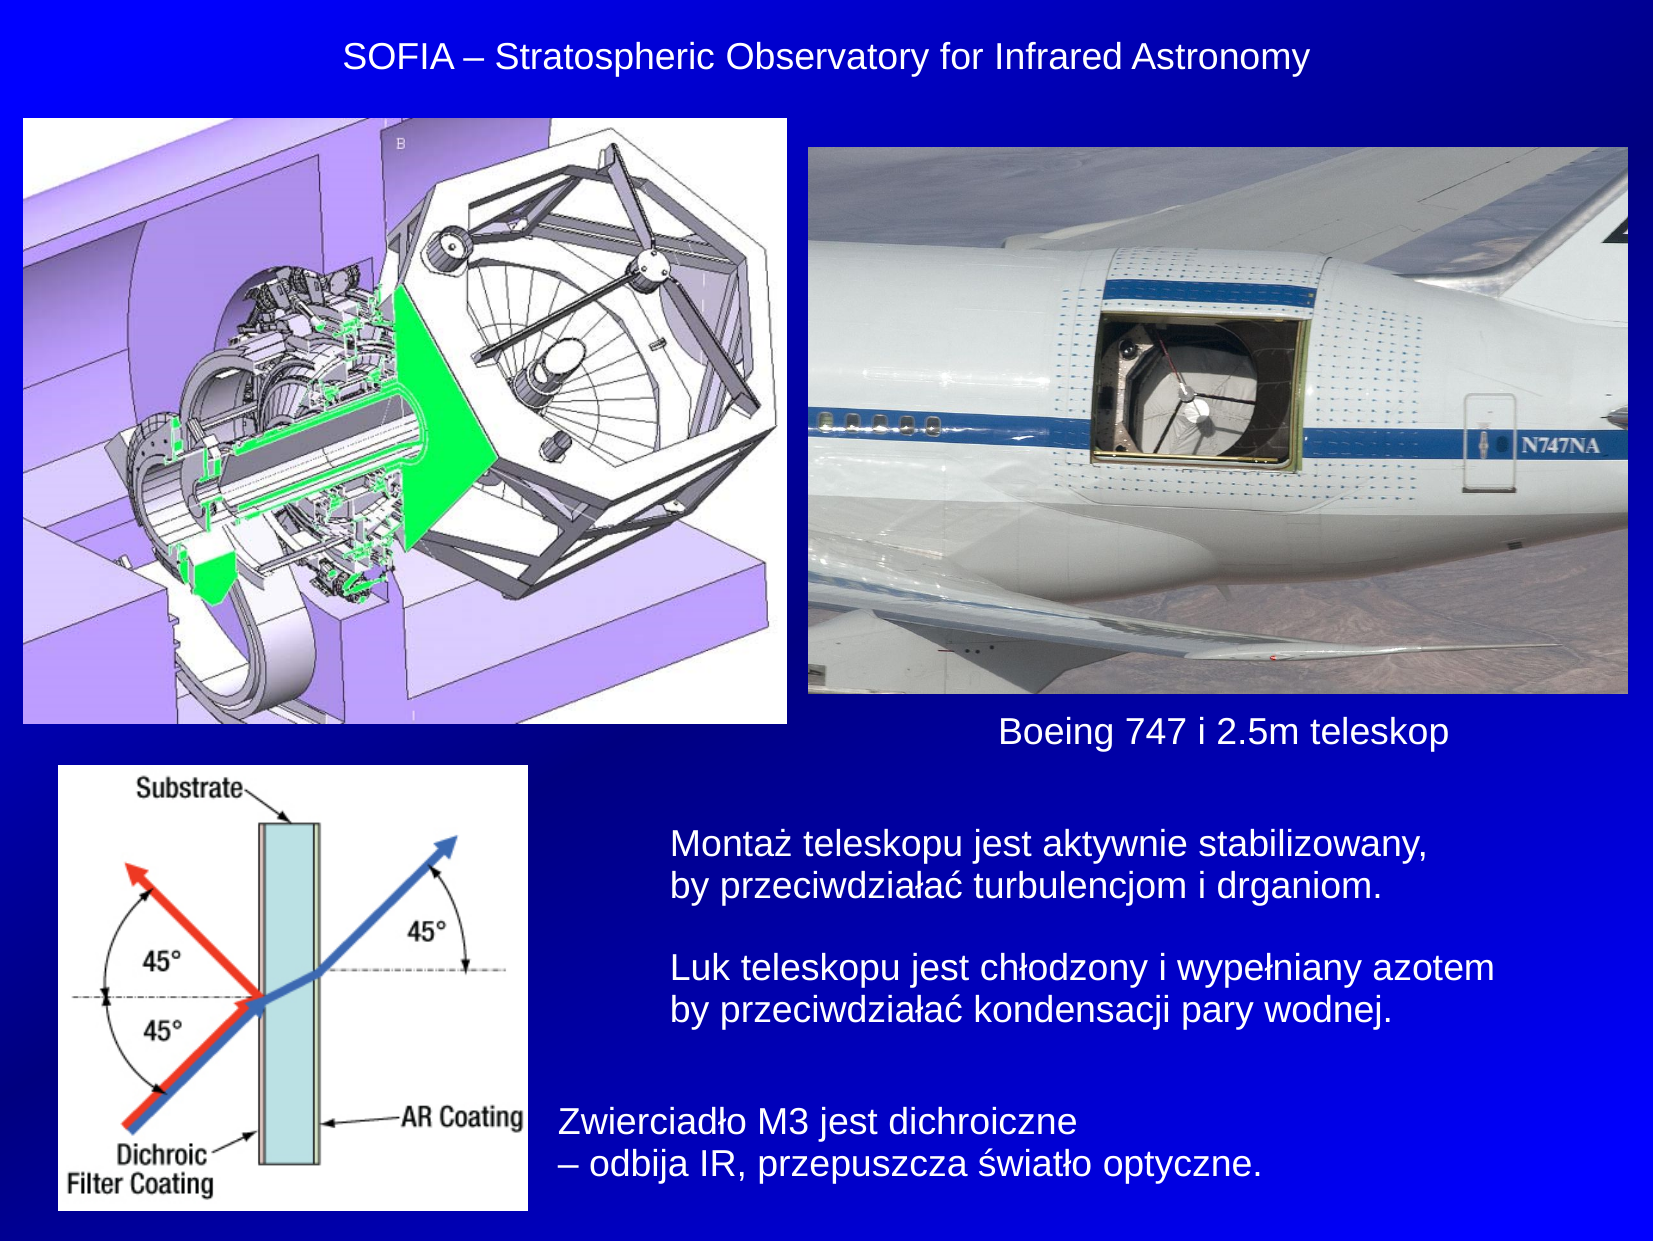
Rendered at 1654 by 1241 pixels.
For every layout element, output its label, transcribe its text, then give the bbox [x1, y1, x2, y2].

text_box Boeing 747 i 2.5m teleskop [983, 702, 1465, 760]
text_box Zwierciadło M3 jest dichroiczne – odbija IR, przepuszcza światło optyczne. [543, 1092, 1279, 1192]
picture [808, 147, 1628, 694]
text_box SOFIA – Stratospheric Observatory for Infrared Astronomy [327, 27, 1326, 85]
text_box Luk teleskopu jest chłodzony i wypełniany azotem by przeciwdziałać kondensacji pary wodnej. [655, 939, 1511, 1039]
picture [58, 765, 528, 1211]
picture [23, 118, 787, 724]
text_box Montaż teleskopu jest aktywnie stabilizowany, by przeciwdziałać turbulencjom i drganiom. [655, 815, 1444, 914]
